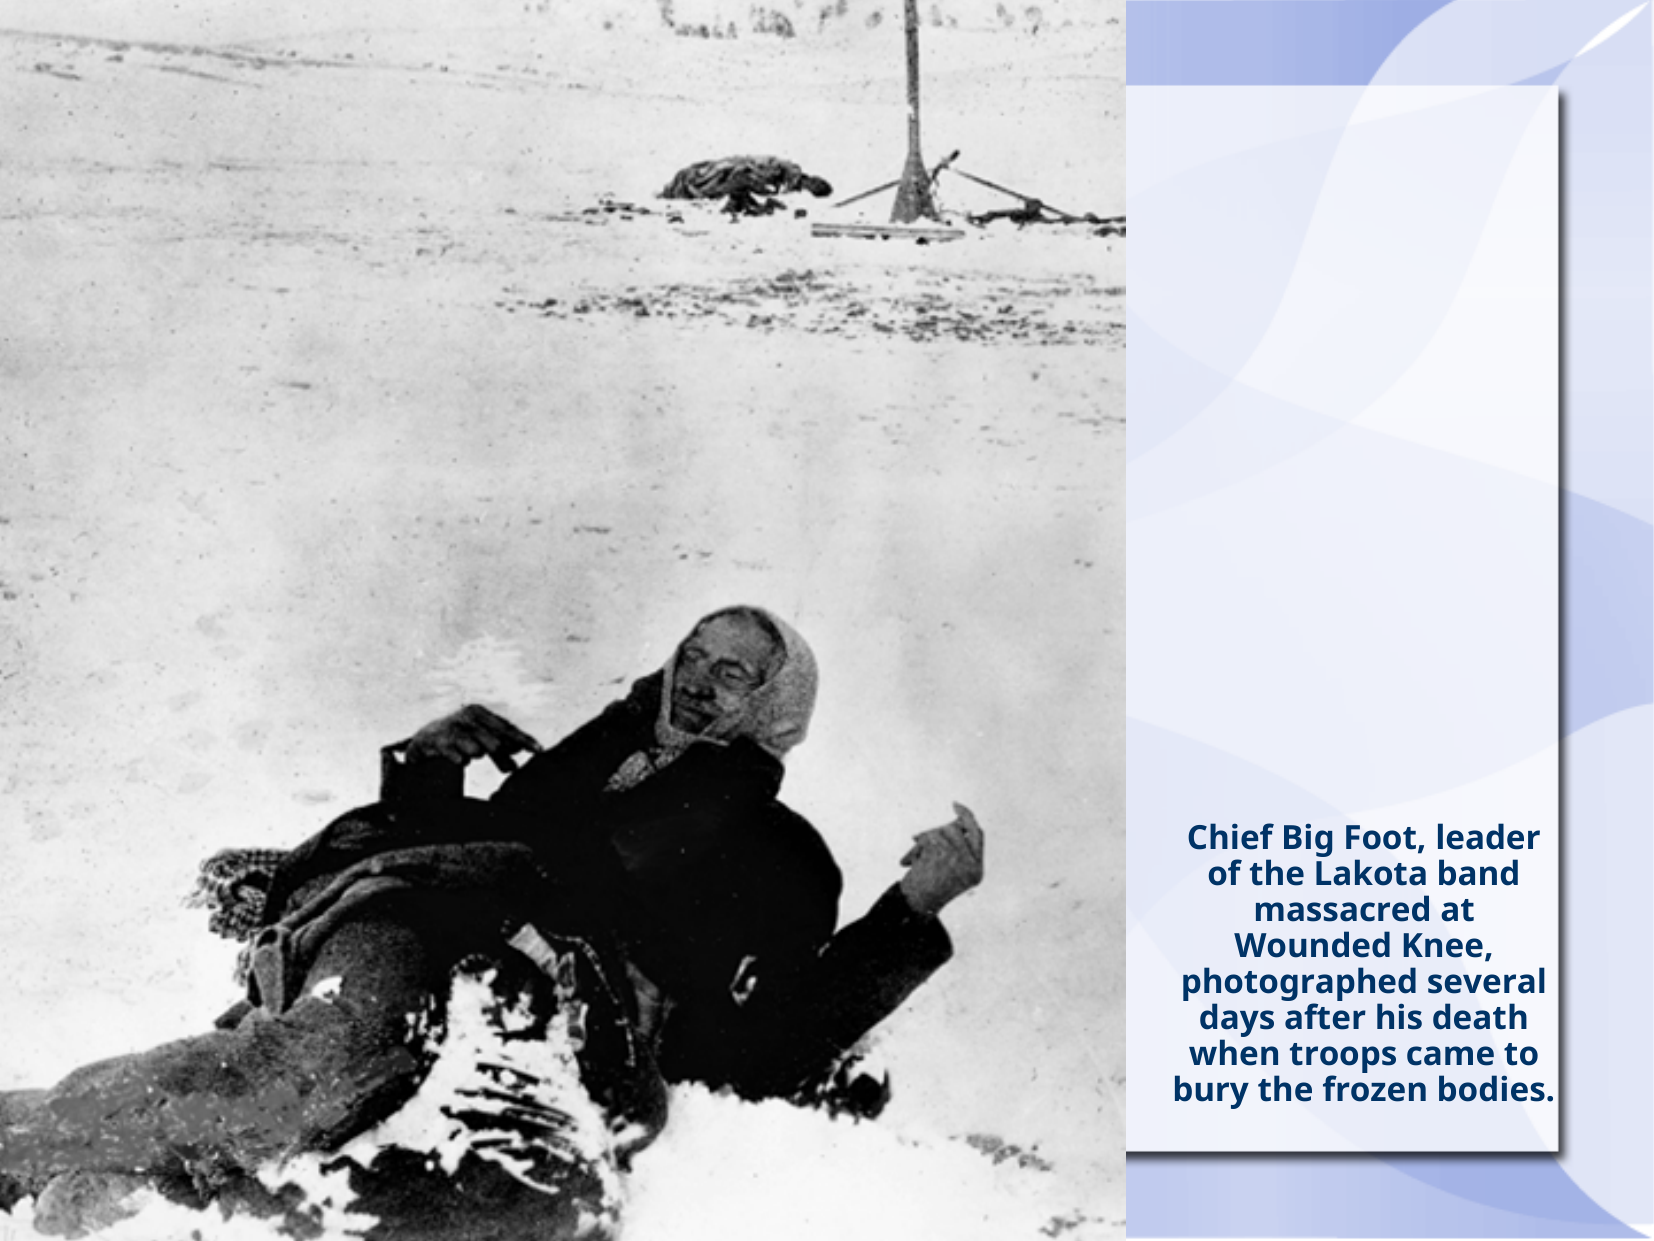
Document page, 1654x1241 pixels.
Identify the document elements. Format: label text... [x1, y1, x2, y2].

title Chief Big Foot, leader of the Lakota band massacred at Wounded Knee, photographed several days after his death when troops came to bury the frozen bodies. [1157, 41, 1571, 1117]
picture [0, 0, 1654, 1241]
